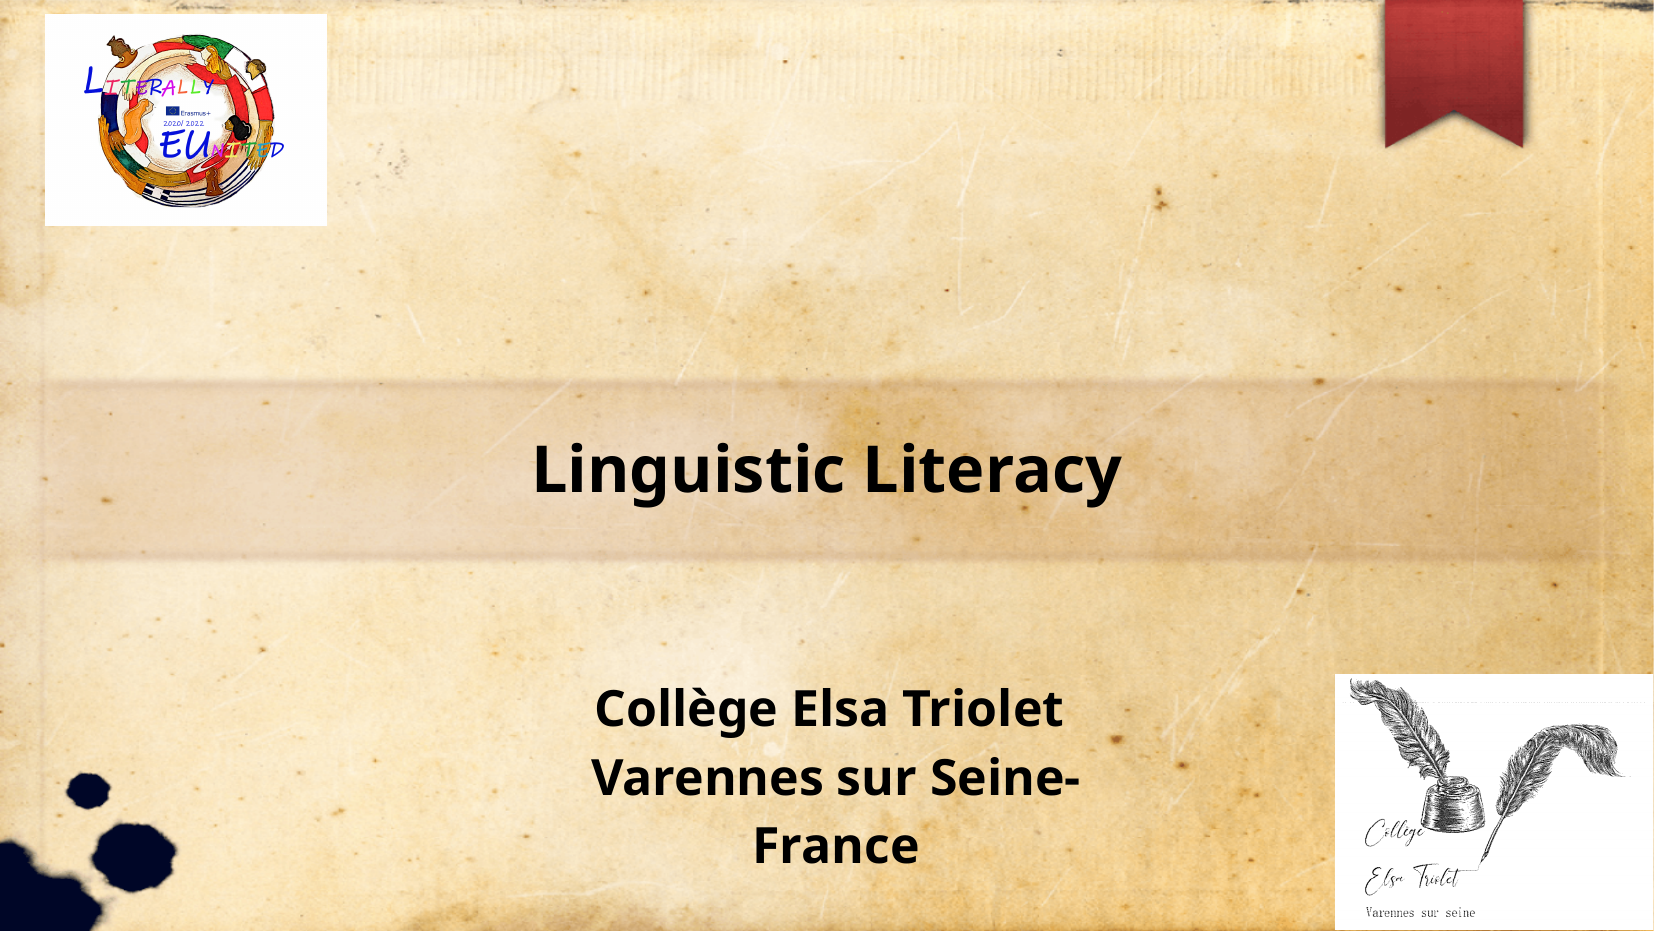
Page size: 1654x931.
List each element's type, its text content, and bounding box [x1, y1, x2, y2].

picture [0, 0, 1654, 931]
text_box Collège Elsa Triolet Varennes sur Seine- France [510, 666, 1163, 811]
title Linguistic Literacy [82, 341, 1571, 594]
